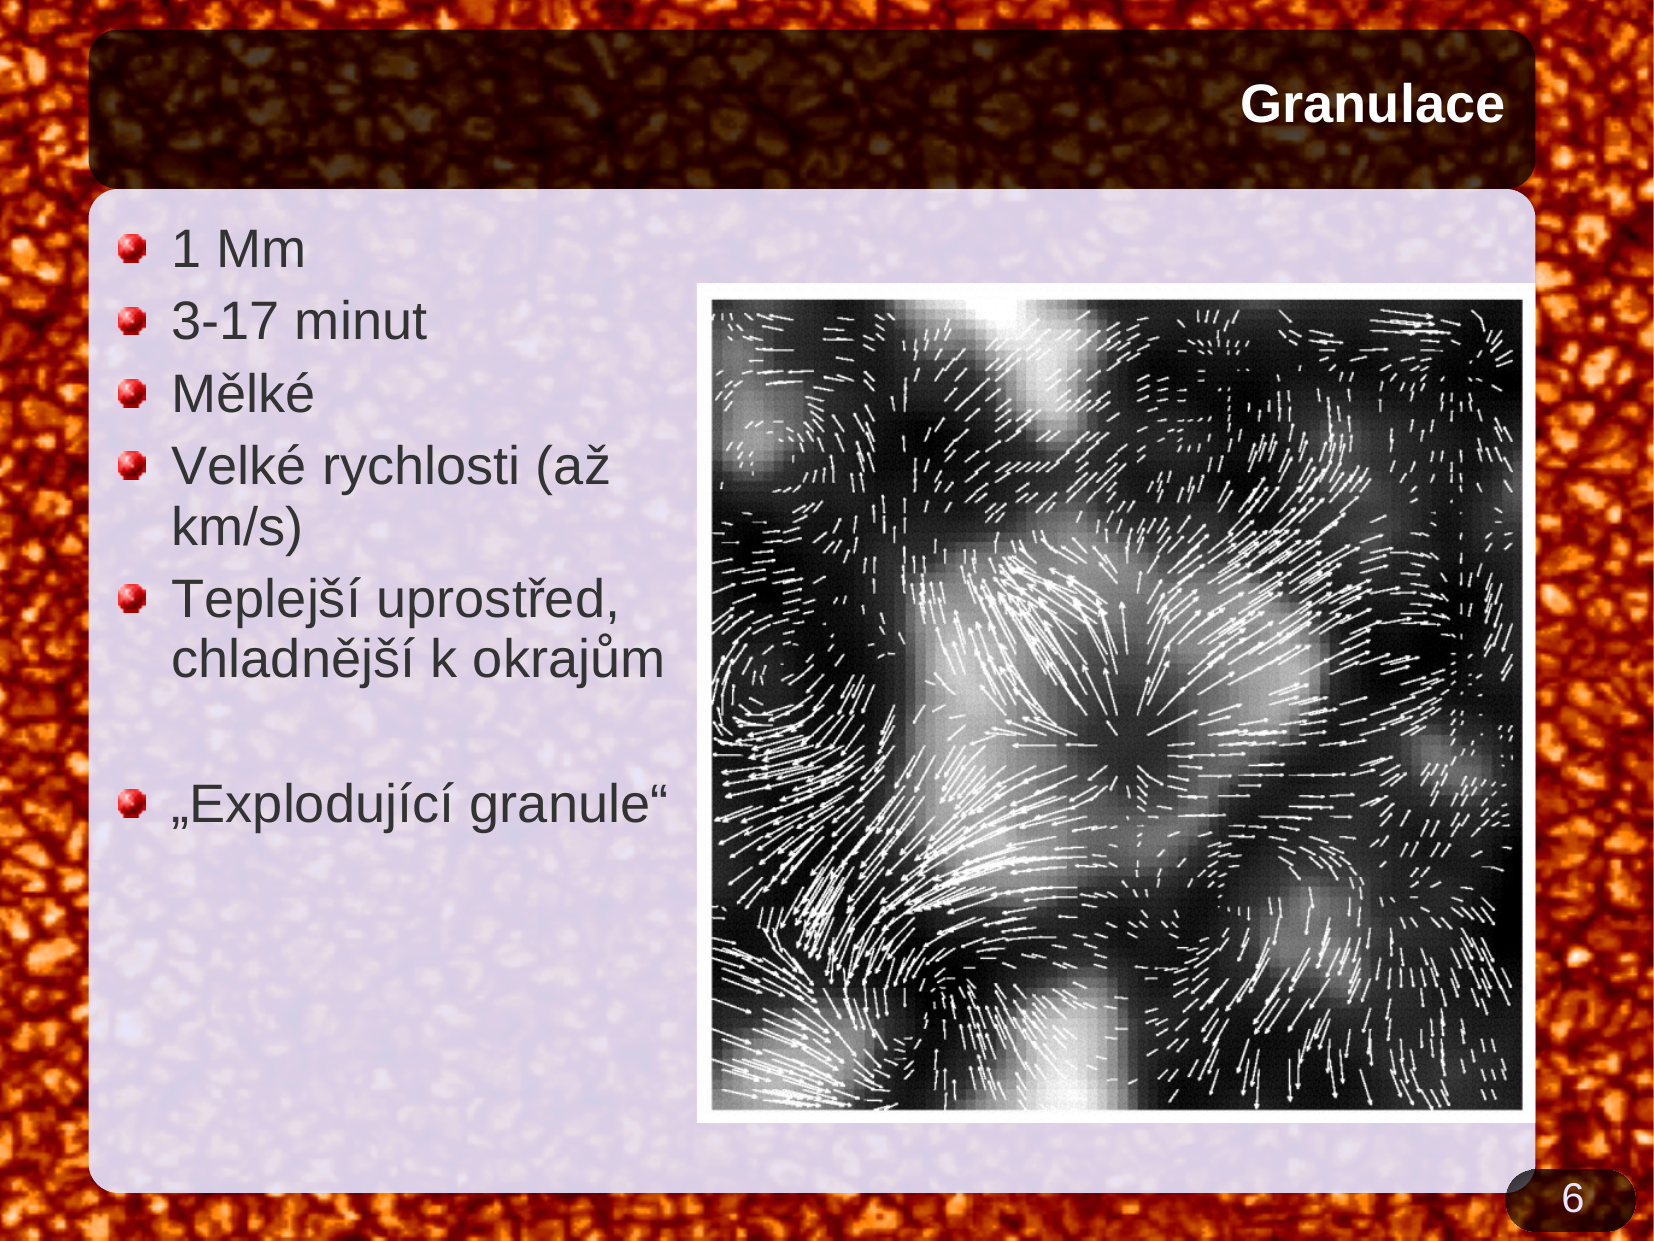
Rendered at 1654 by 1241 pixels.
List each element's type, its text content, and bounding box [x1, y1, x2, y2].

picture [0, 0, 1654, 1241]
title Granulace [118, 59, 1506, 148]
list 1 Mm 3-17 minut Mělké Velké rychlosti (až km/s) Teplejší uprostřed, chladnější k okrajům „Explodující granule“ [118, 218, 680, 1164]
